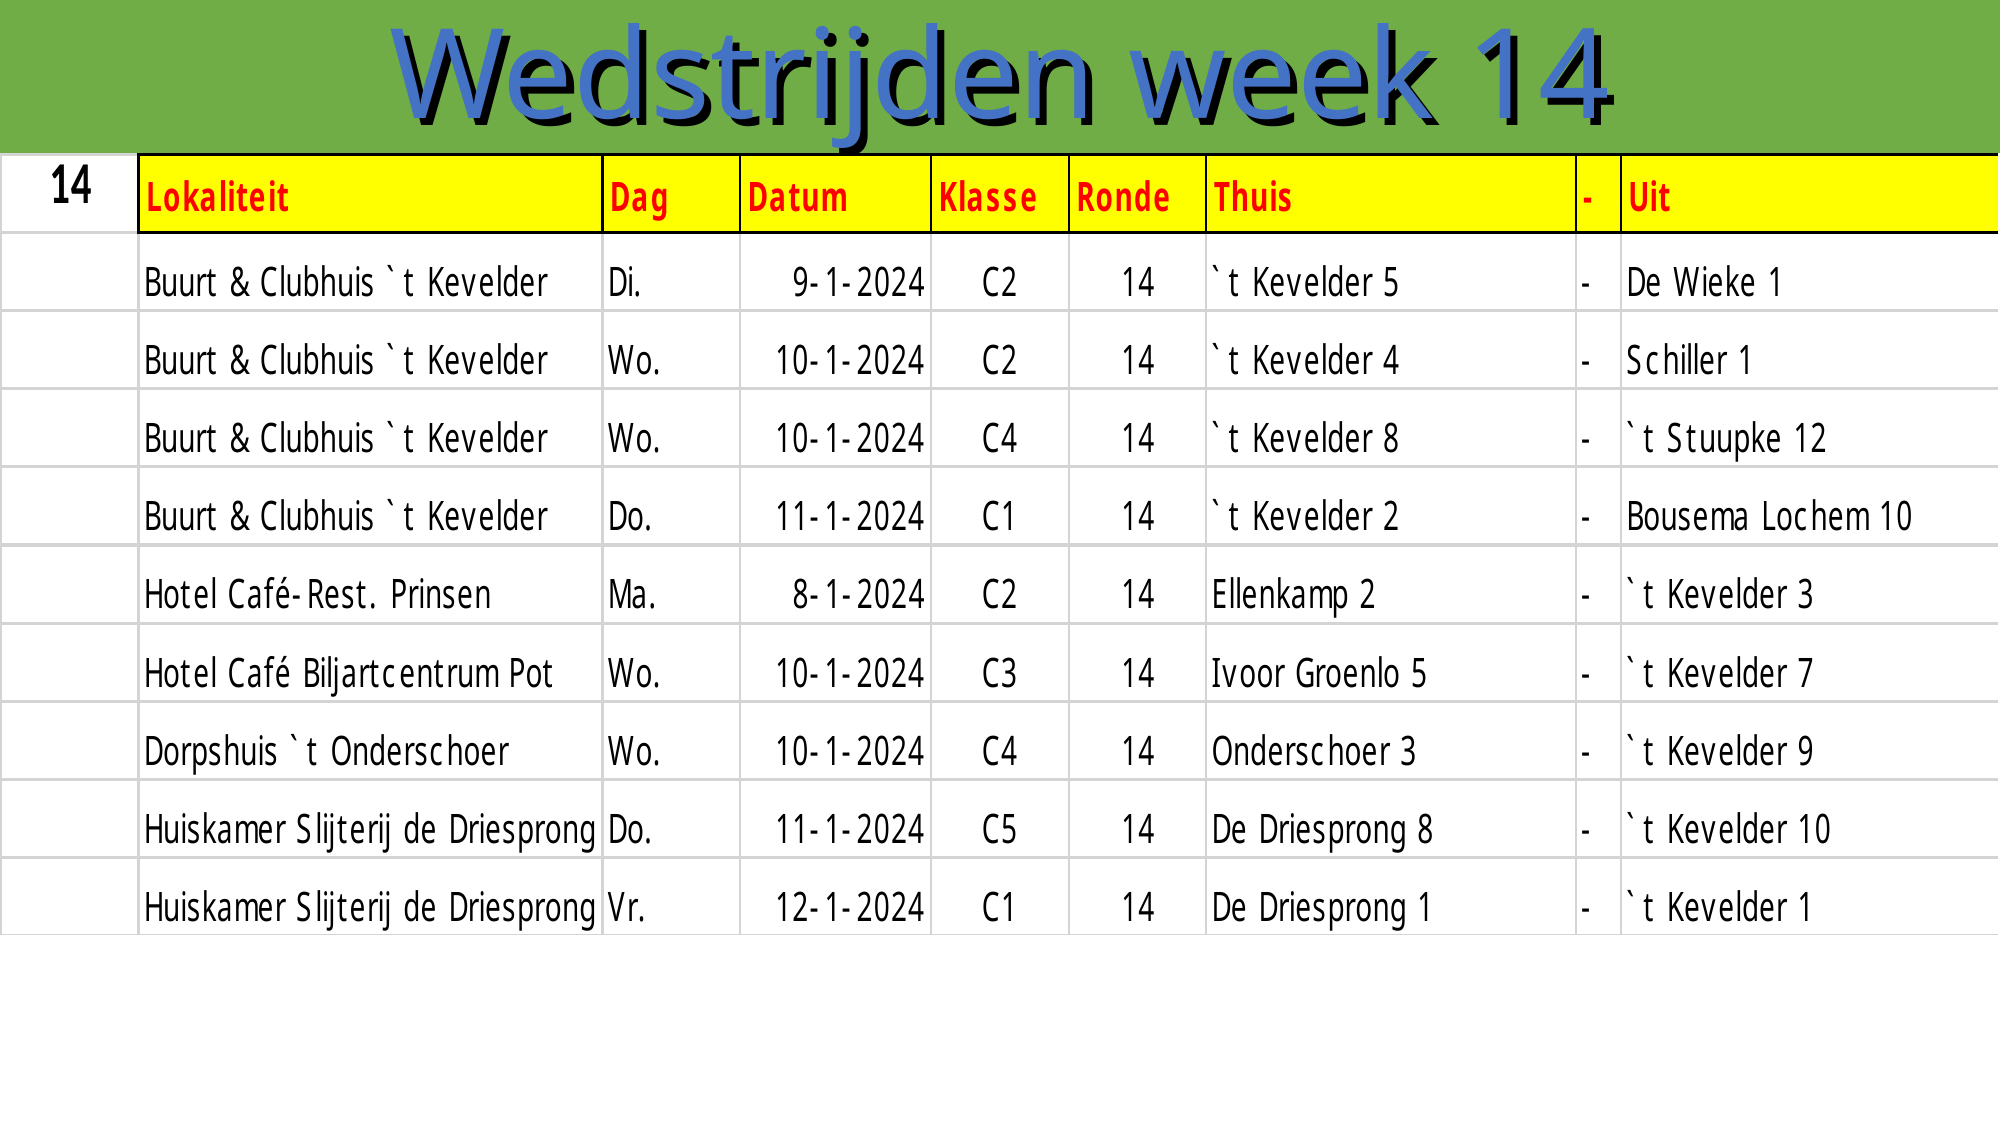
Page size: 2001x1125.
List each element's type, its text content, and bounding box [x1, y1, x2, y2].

picture [0, 152, 2000, 938]
title Wedstrijden week 14 [0, 0, 2000, 152]
